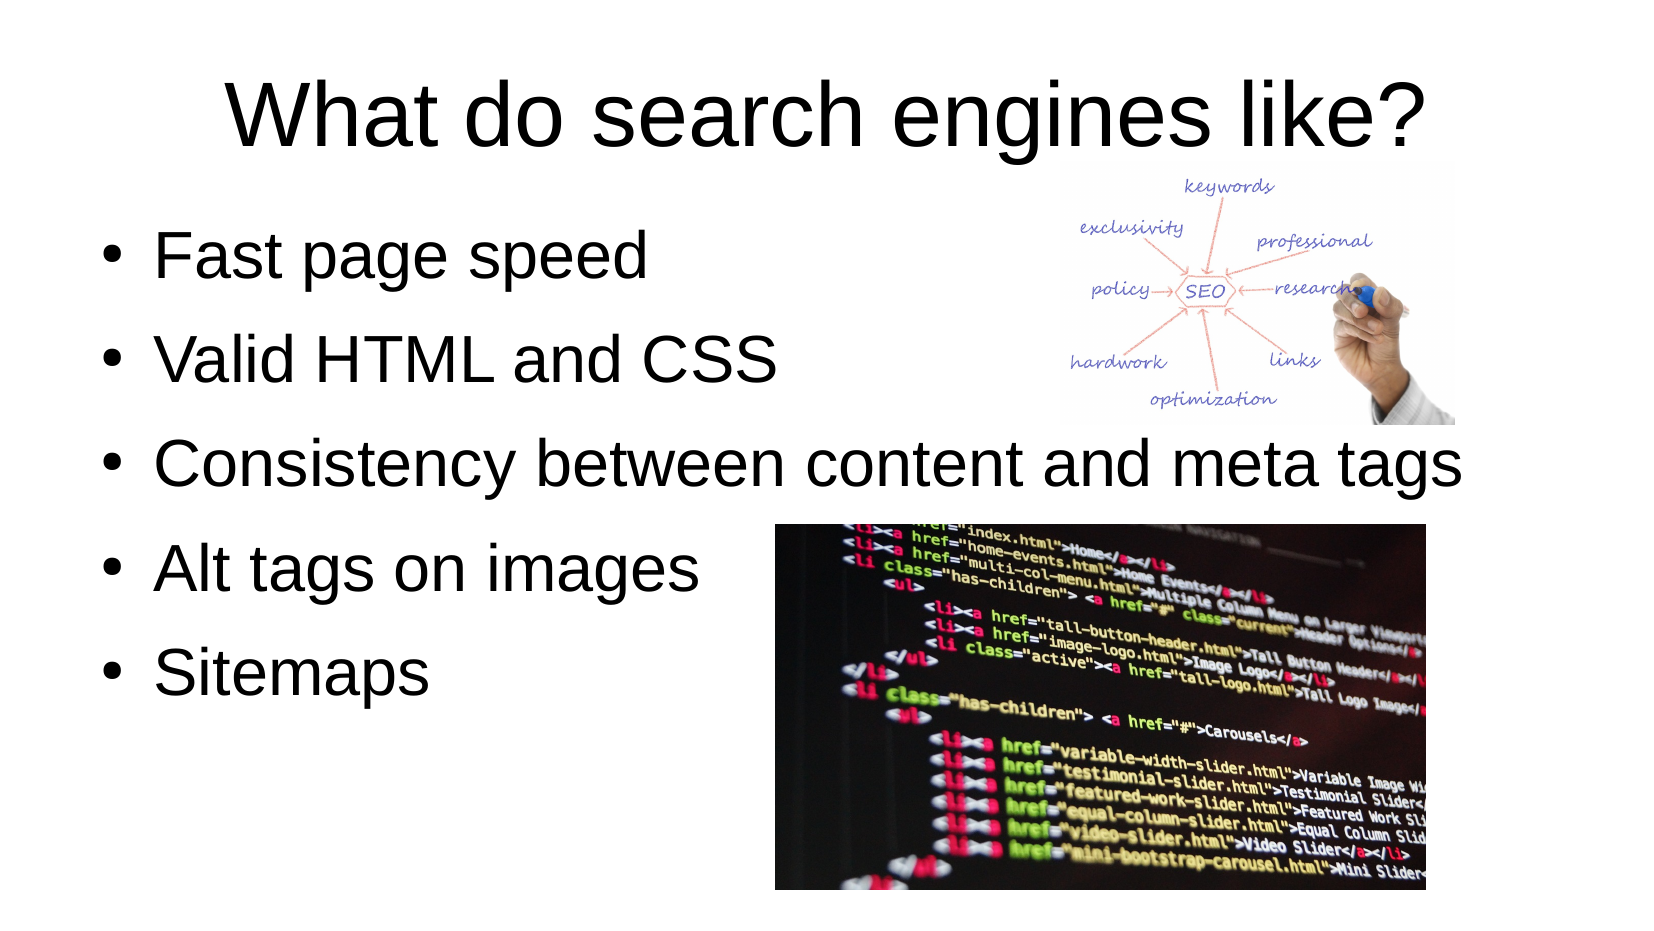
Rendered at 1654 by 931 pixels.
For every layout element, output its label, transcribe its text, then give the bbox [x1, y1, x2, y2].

title What do search engines like? [82, 37, 1571, 193]
list Fast page speed Valid HTML and CSS Consistency between content and meta tags Alt tags on images Sitemaps [82, 217, 1571, 758]
picture [1060, 161, 1455, 217]
picture [775, 524, 1426, 890]
